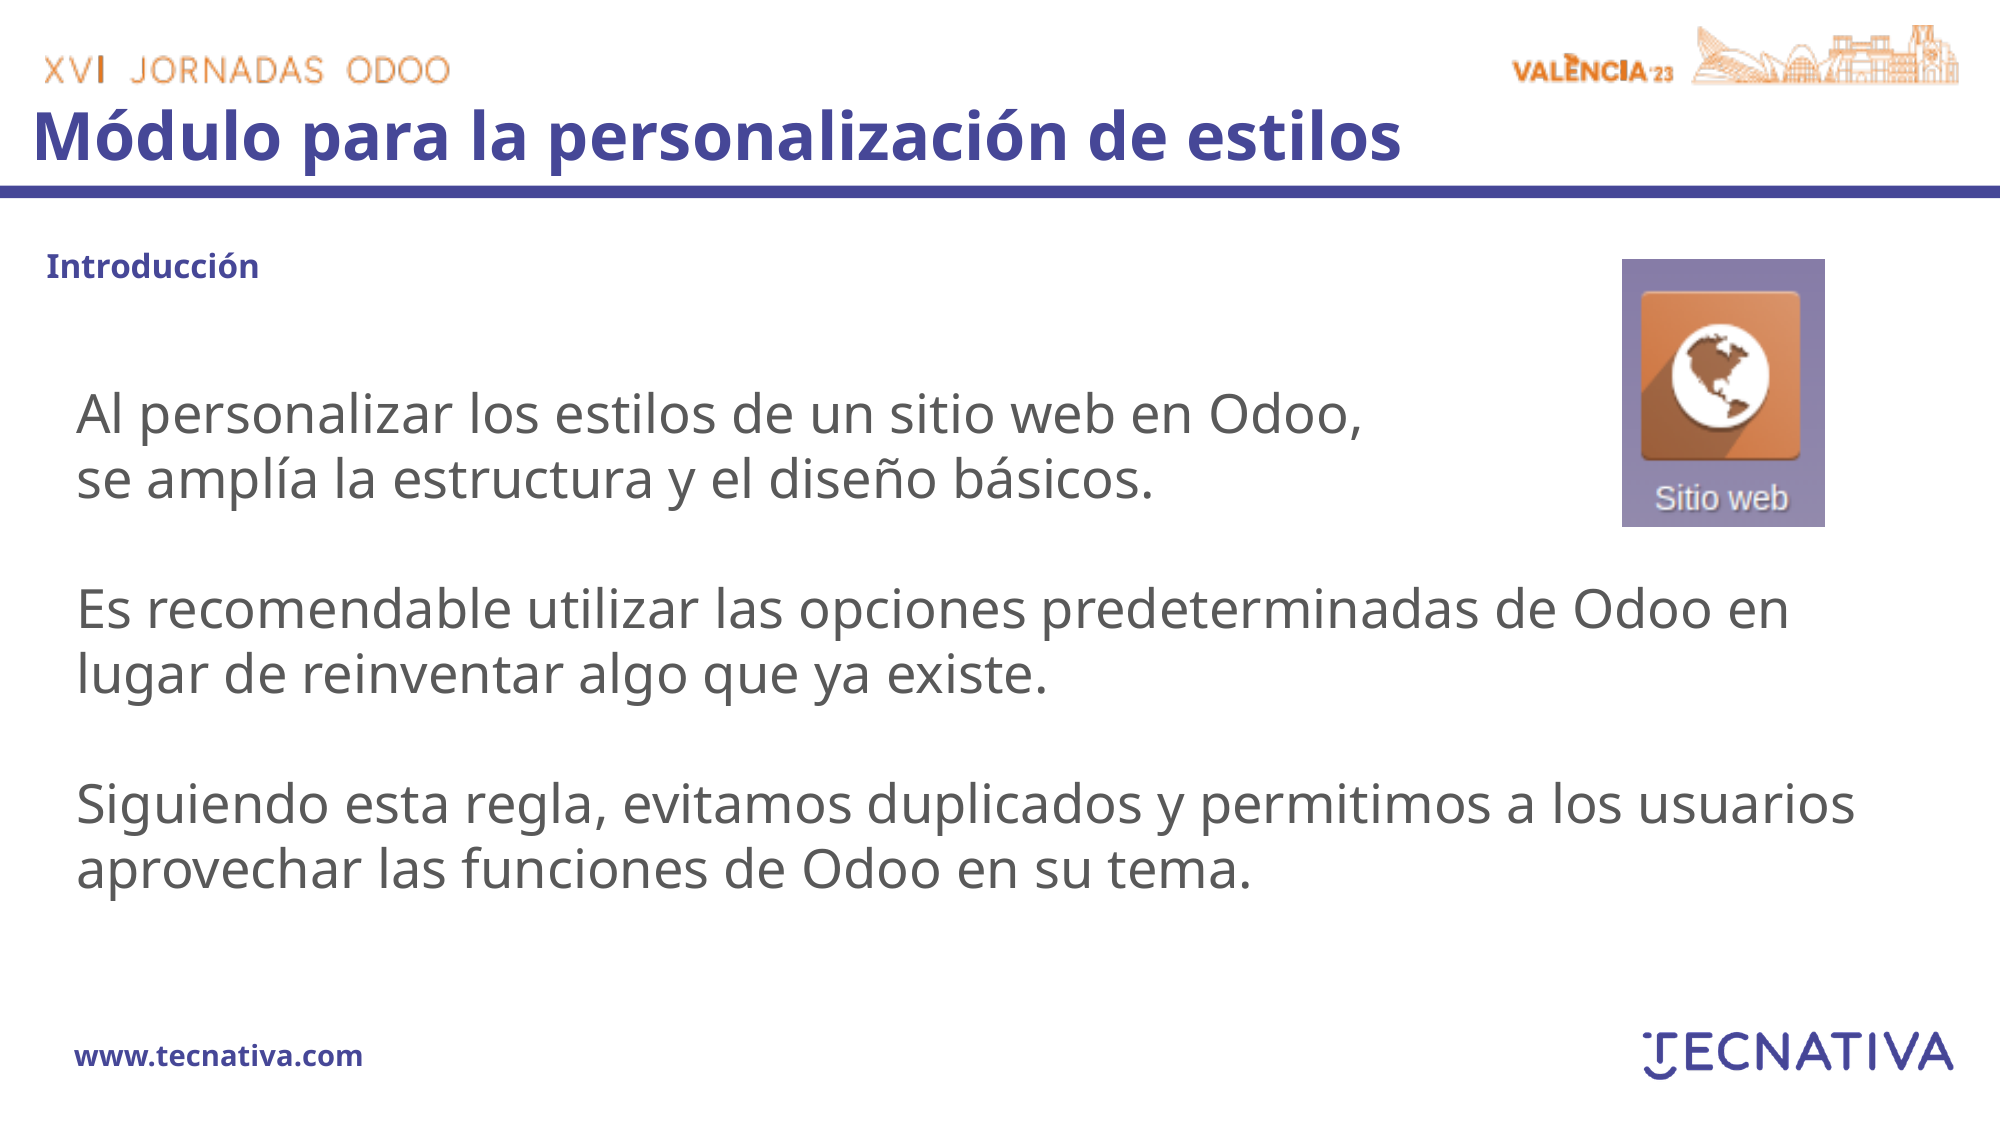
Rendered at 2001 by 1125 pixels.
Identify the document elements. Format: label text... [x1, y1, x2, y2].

picture [1610, 1001, 1983, 1104]
text_box Al personalizar los estilos de un sitio web en Odoo, se amplía la estructura y el diseño básicos. Es recomendable utilizar las opciones predeterminadas de Odoo en lugar de reinventar algo que ya existe. Siguiendo esta regla, evitamos duplicados y permitimos a los usuarios aprovechar las funciones de Odoo en su tema. [61, 372, 1920, 1047]
picture [1622, 259, 1825, 527]
text_box Introducción [31, 241, 1063, 293]
text_box Módulo para la personalización de estilos [31, 102, 1979, 207]
text_box www.tecnativa.com [58, 1033, 1091, 1080]
picture [45, 25, 1959, 95]
